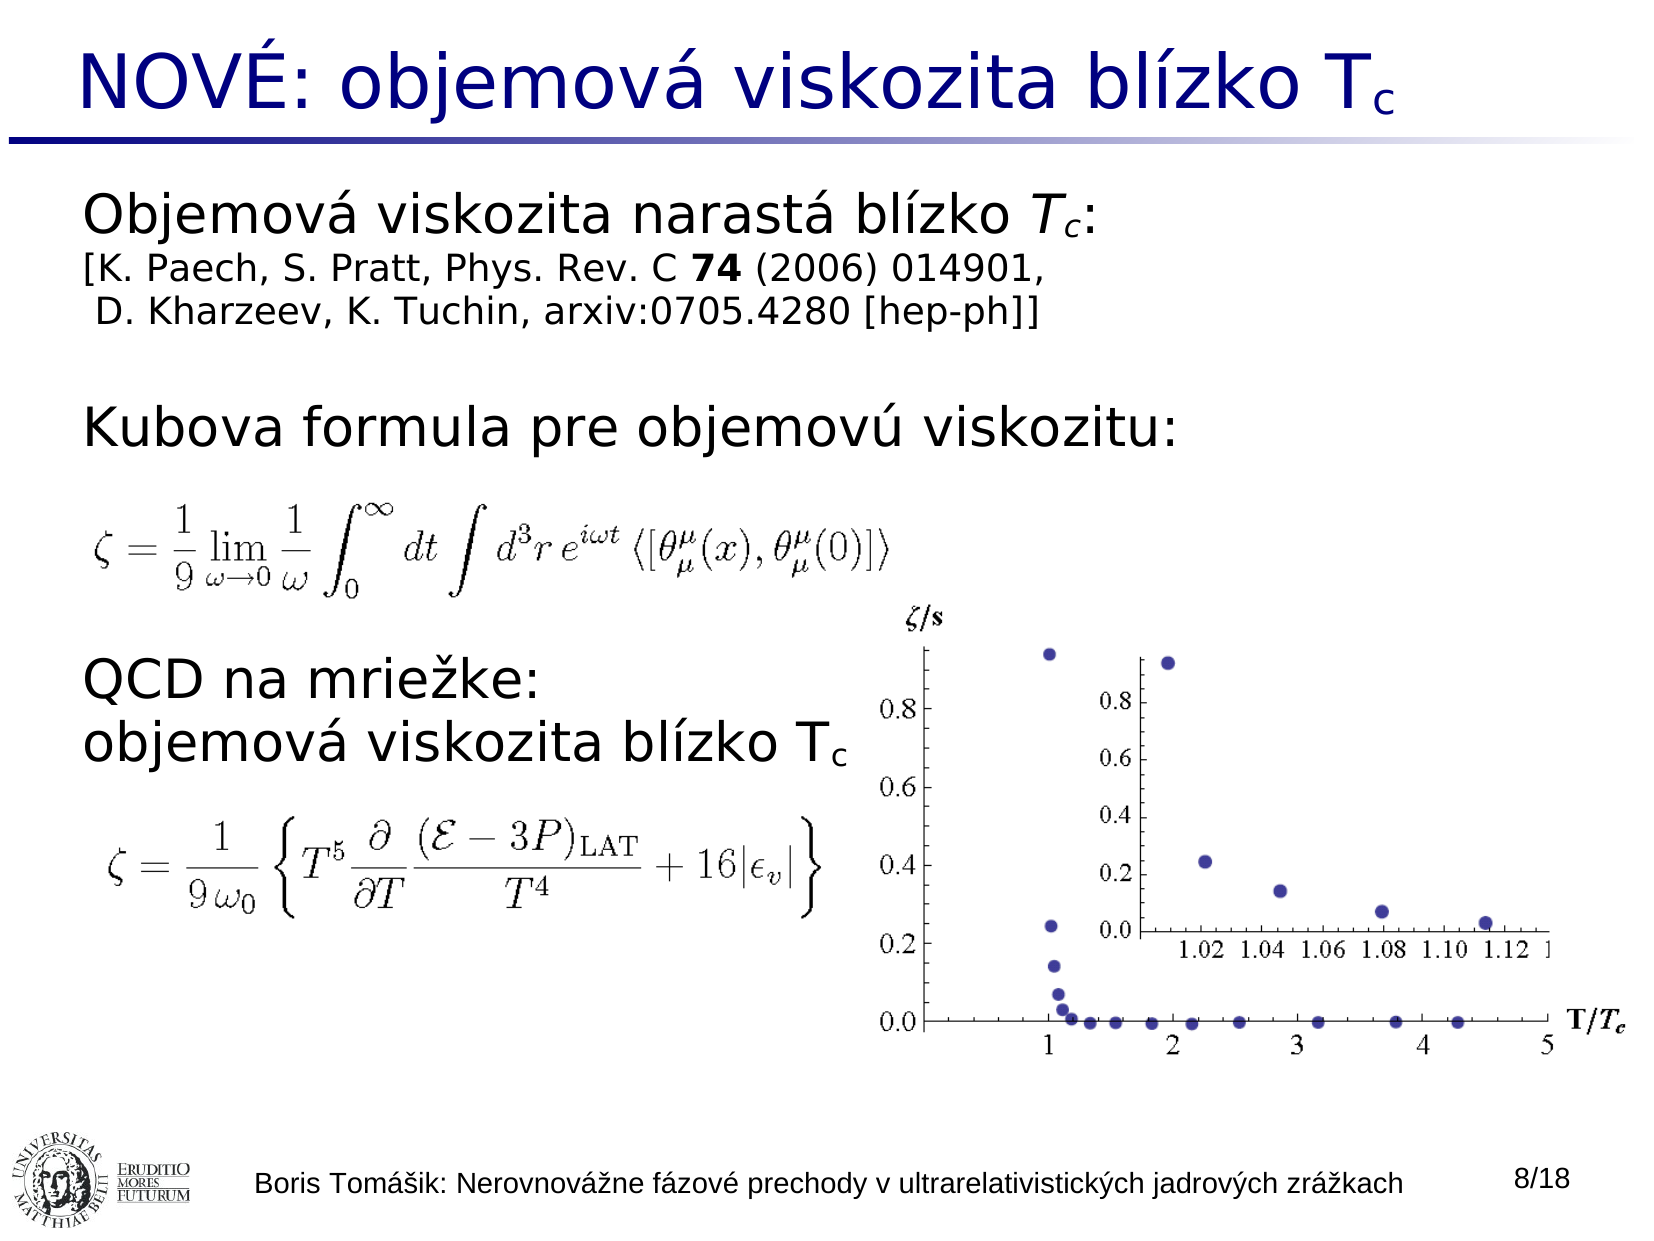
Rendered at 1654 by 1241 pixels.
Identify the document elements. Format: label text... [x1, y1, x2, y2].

subtitle Objemová viskozita narastá blízko Tc: [K. Paech, S. Pratt, Phys. Rev. C 74 (2006) 014901, D. Kharzeev, K. Tuchin, arxiv:0705.4280 [hep-ph]] Kubova formula pre objemovú viskozitu: QCD na mriežke: objemová viskozita blízko Tc [82, 164, 1571, 1109]
picture [12, 1132, 190, 1228]
title NOVÉ: objemová viskozita blízko Tc [75, 17, 1565, 149]
picture [104, 807, 828, 929]
picture [88, 496, 1638, 1066]
